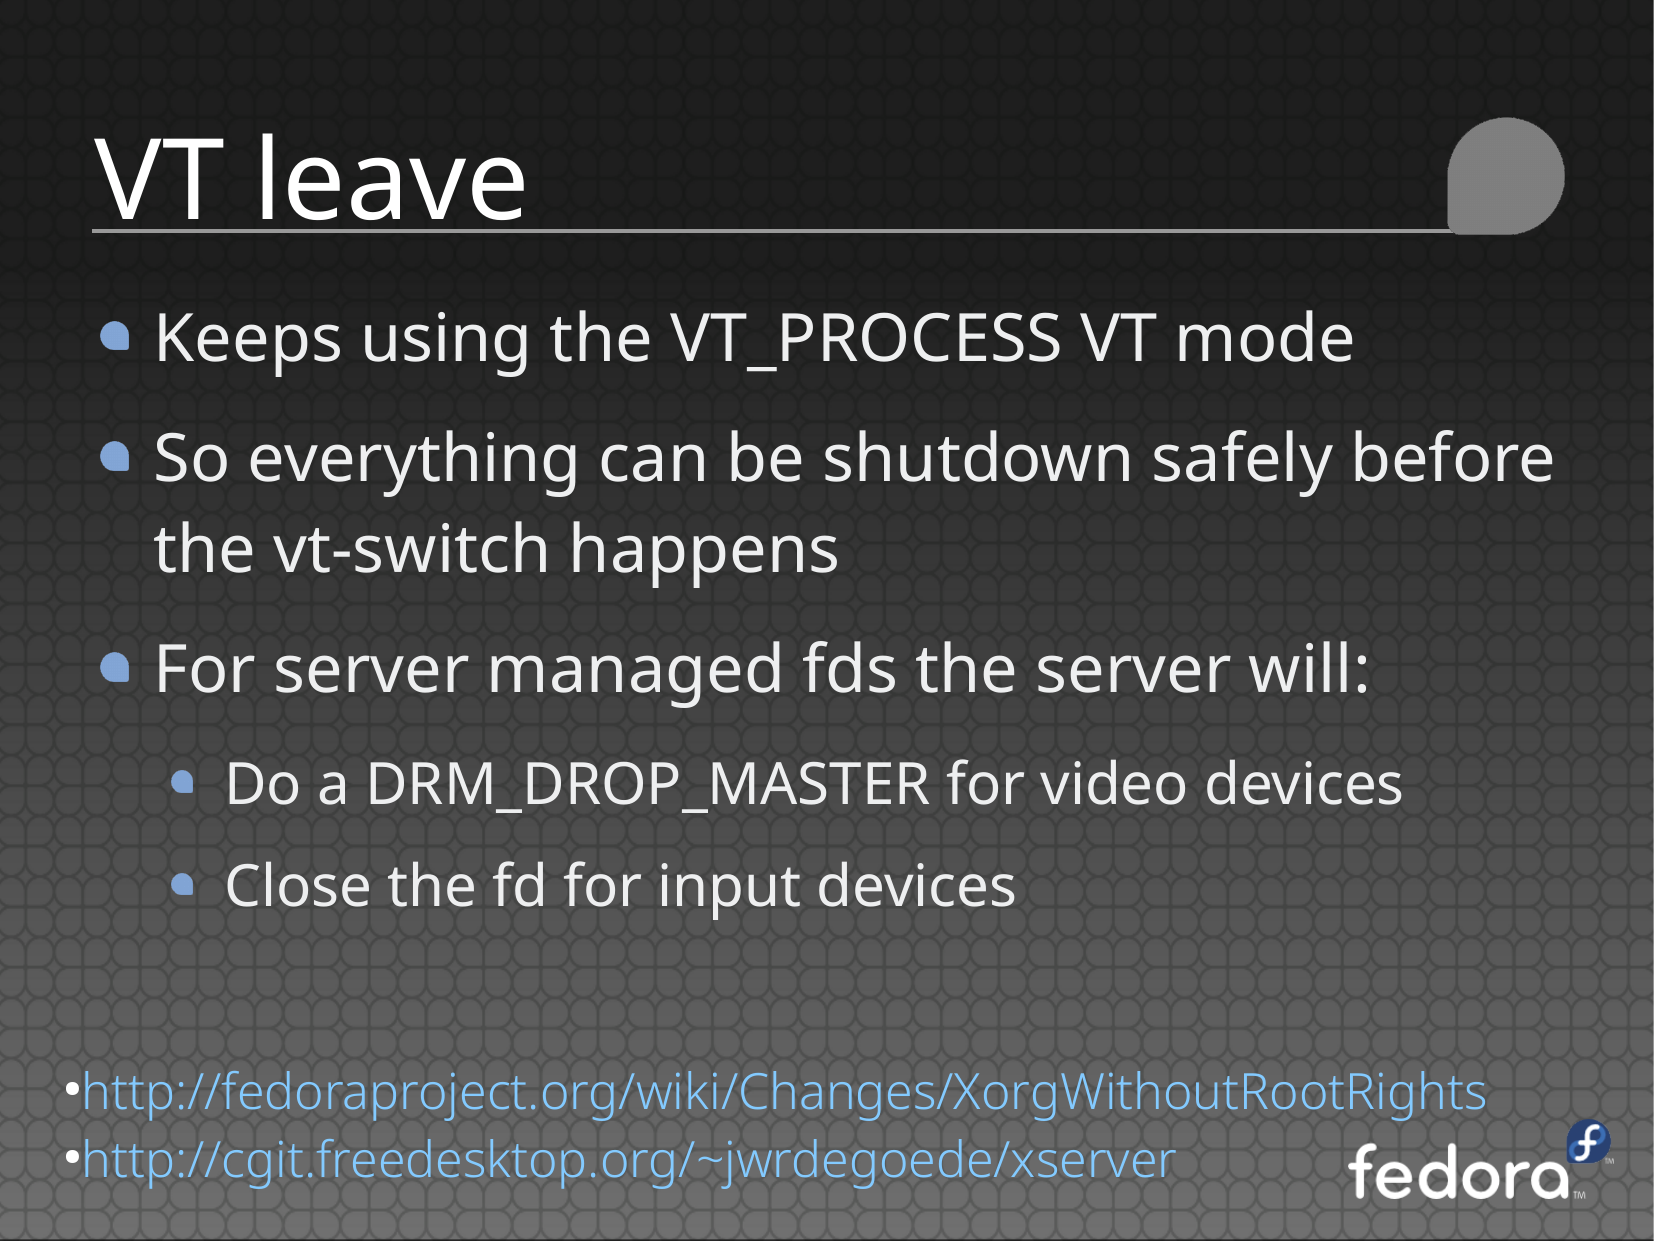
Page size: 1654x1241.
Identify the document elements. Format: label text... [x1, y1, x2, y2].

title VT leave [94, 100, 1426, 251]
picture [0, 0, 1654, 1241]
list Keeps using the VT_PROCESS VT mode So everything can be shutdown safely before the vt-switch happens For server managed fds the server will: Do a DRM_DROP_MASTER for video devices Close the fd for input devices [82, 290, 1571, 1048]
text_box http://fedoraproject.org/wiki/Changes/XorgWithoutRootRights http://cgit.freedesktop.org/~jwrdegoede/xserver [48, 1048, 1626, 1203]
